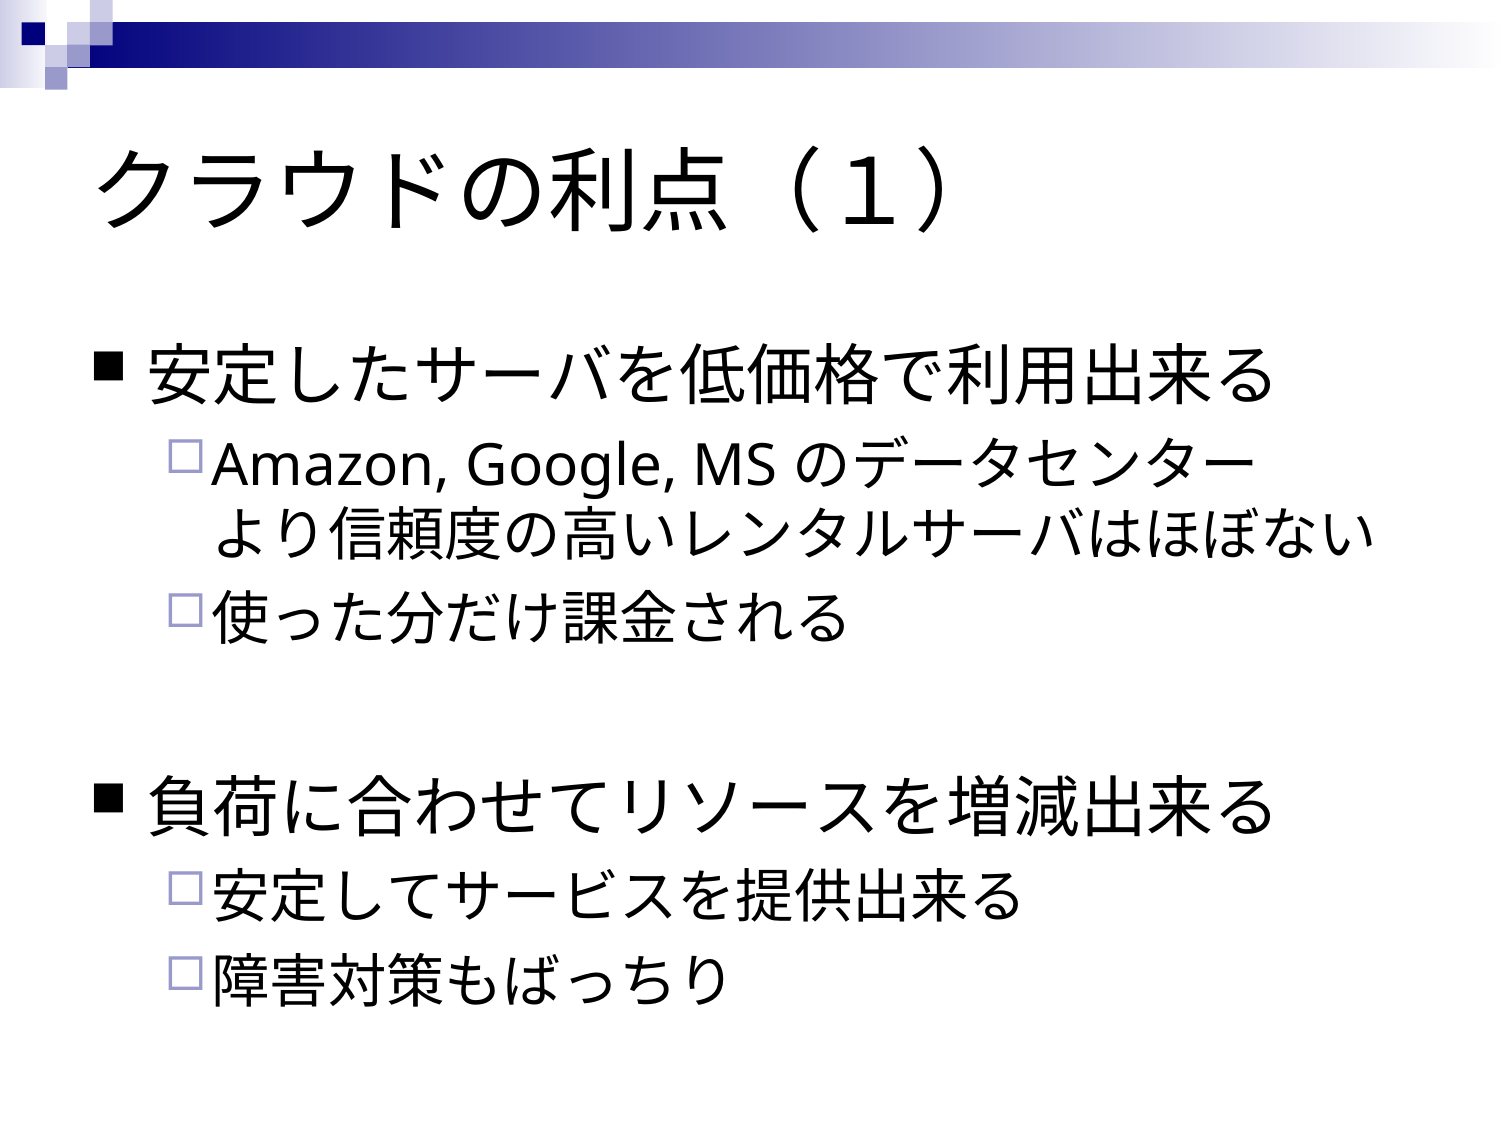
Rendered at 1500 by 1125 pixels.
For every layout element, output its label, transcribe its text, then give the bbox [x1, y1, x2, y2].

title クラウドの利点（１） [75, 69, 1426, 306]
list 安定したサーバを低価格で利用出来る Amazon, Google, MS のデータセンター より信頼度の高いレンタルサーバはほぼない 使った分だけ課金される 負荷に合わせてリソースを増減出来る 安定してサービスを提供出来る 障害対策もばっちり [75, 324, 1426, 1022]
